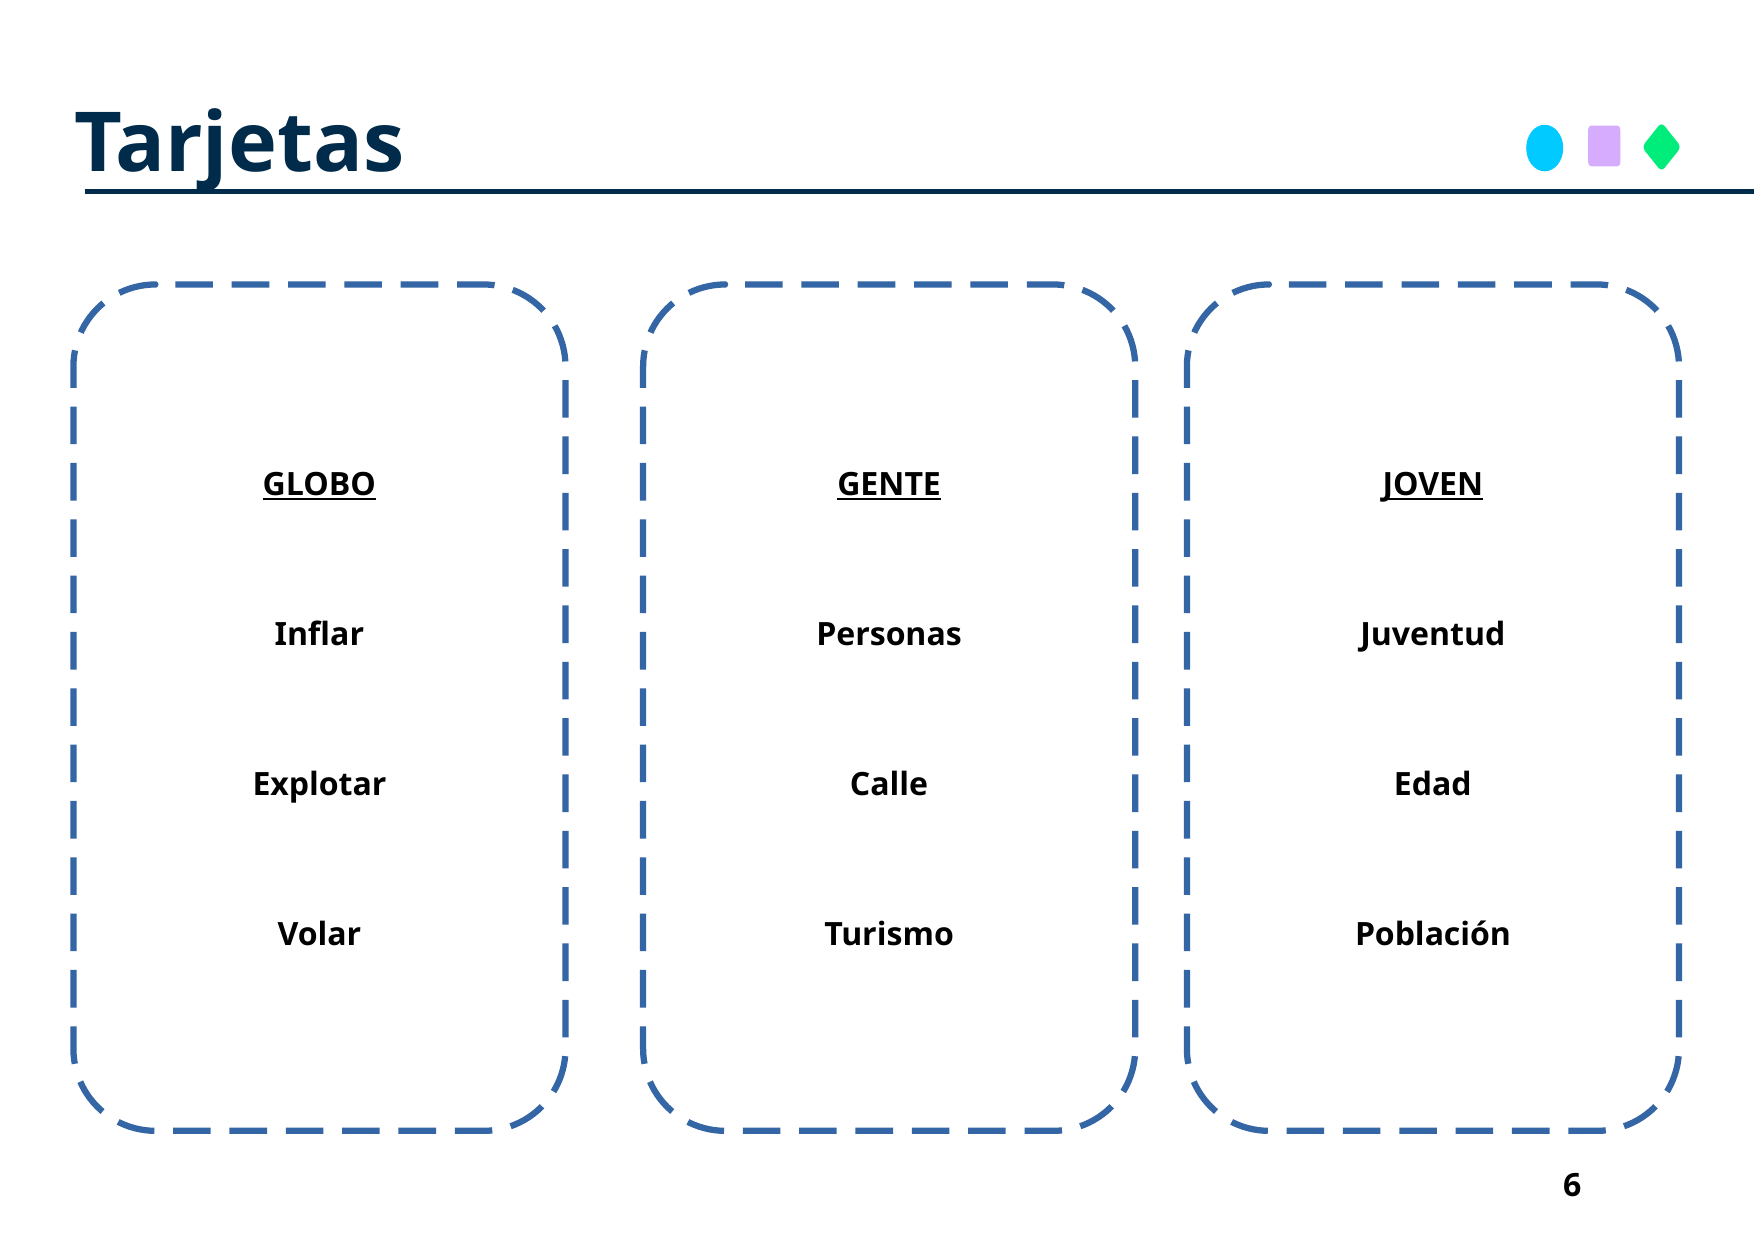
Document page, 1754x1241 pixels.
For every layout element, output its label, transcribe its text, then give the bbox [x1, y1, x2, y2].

text_box GENTE Personas Calle Turismo [643, 284, 1136, 1131]
text_box JOVEN Juventud Edad Población [1186, 284, 1679, 1131]
text_box GLOBO Inflar Explotar Volar [73, 284, 566, 1131]
title Tarjetas [74, 32, 1404, 196]
